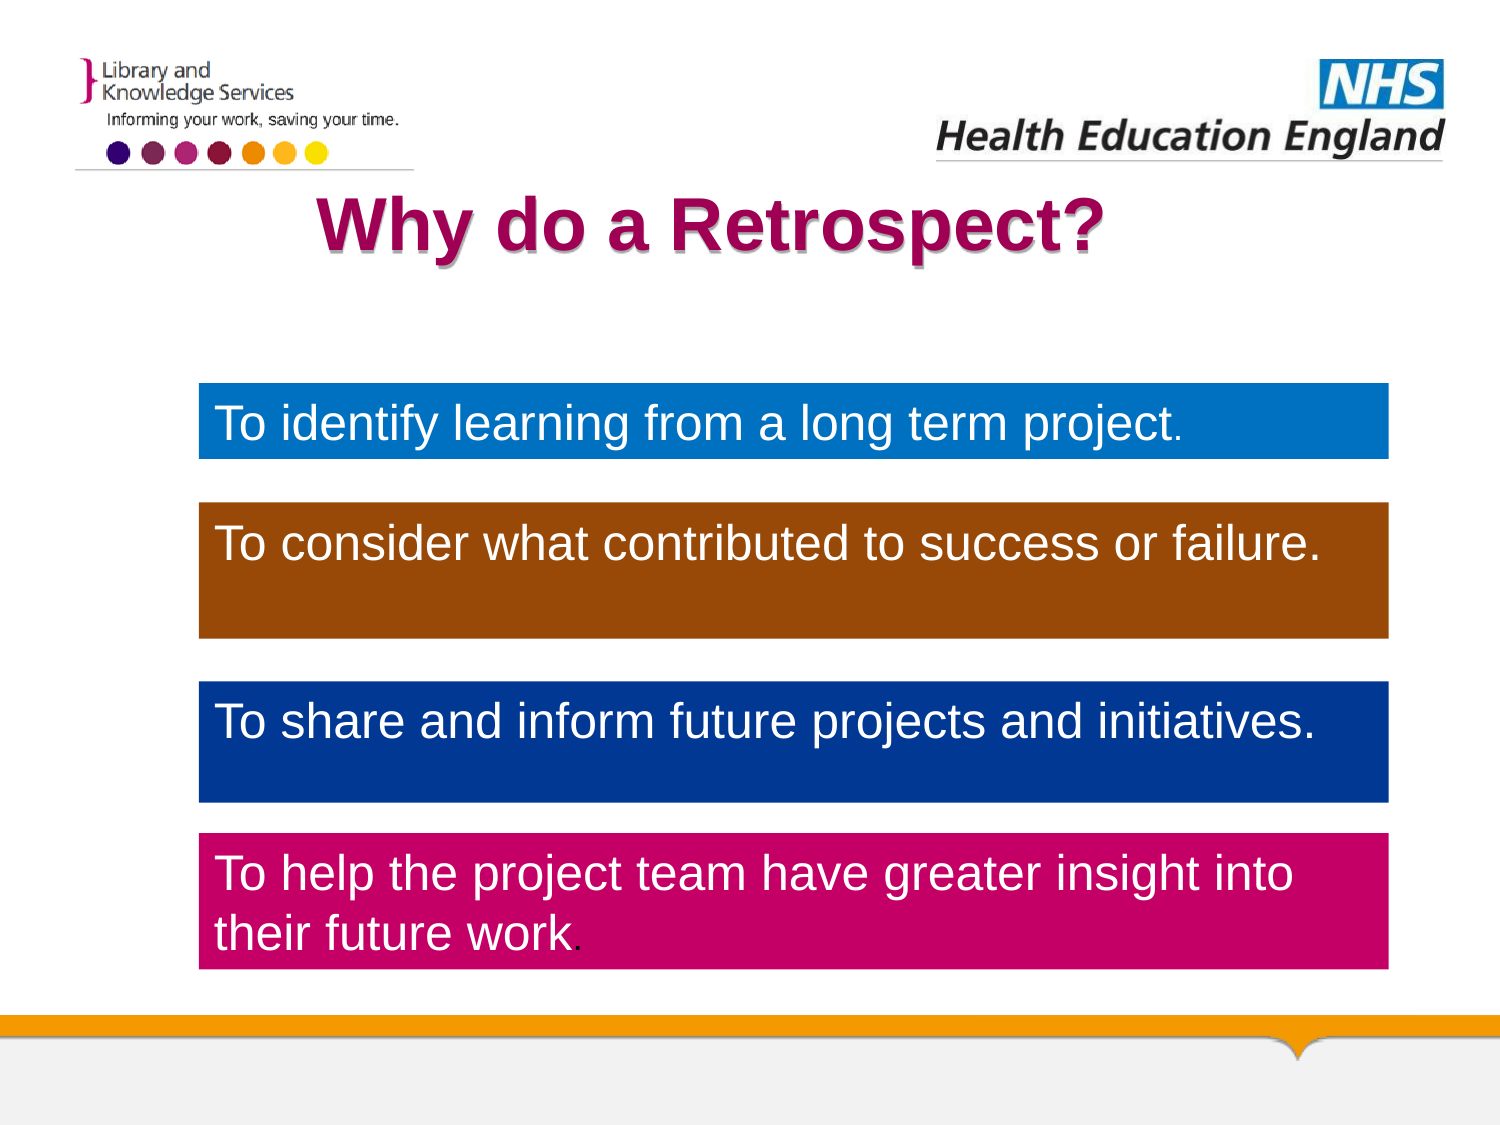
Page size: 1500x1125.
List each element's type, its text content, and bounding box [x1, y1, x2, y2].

text_box To help the project team have greater insight into their future work. [198, 833, 1389, 970]
picture [75, 54, 416, 169]
text_box To identify learning from a long term project. [198, 383, 1389, 459]
text_box To share and inform future projects and initiatives. [198, 681, 1389, 803]
text_box To consider what contributed to success or failure. [198, 502, 1389, 639]
title Why do a Retrospect? [75, 203, 1432, 316]
